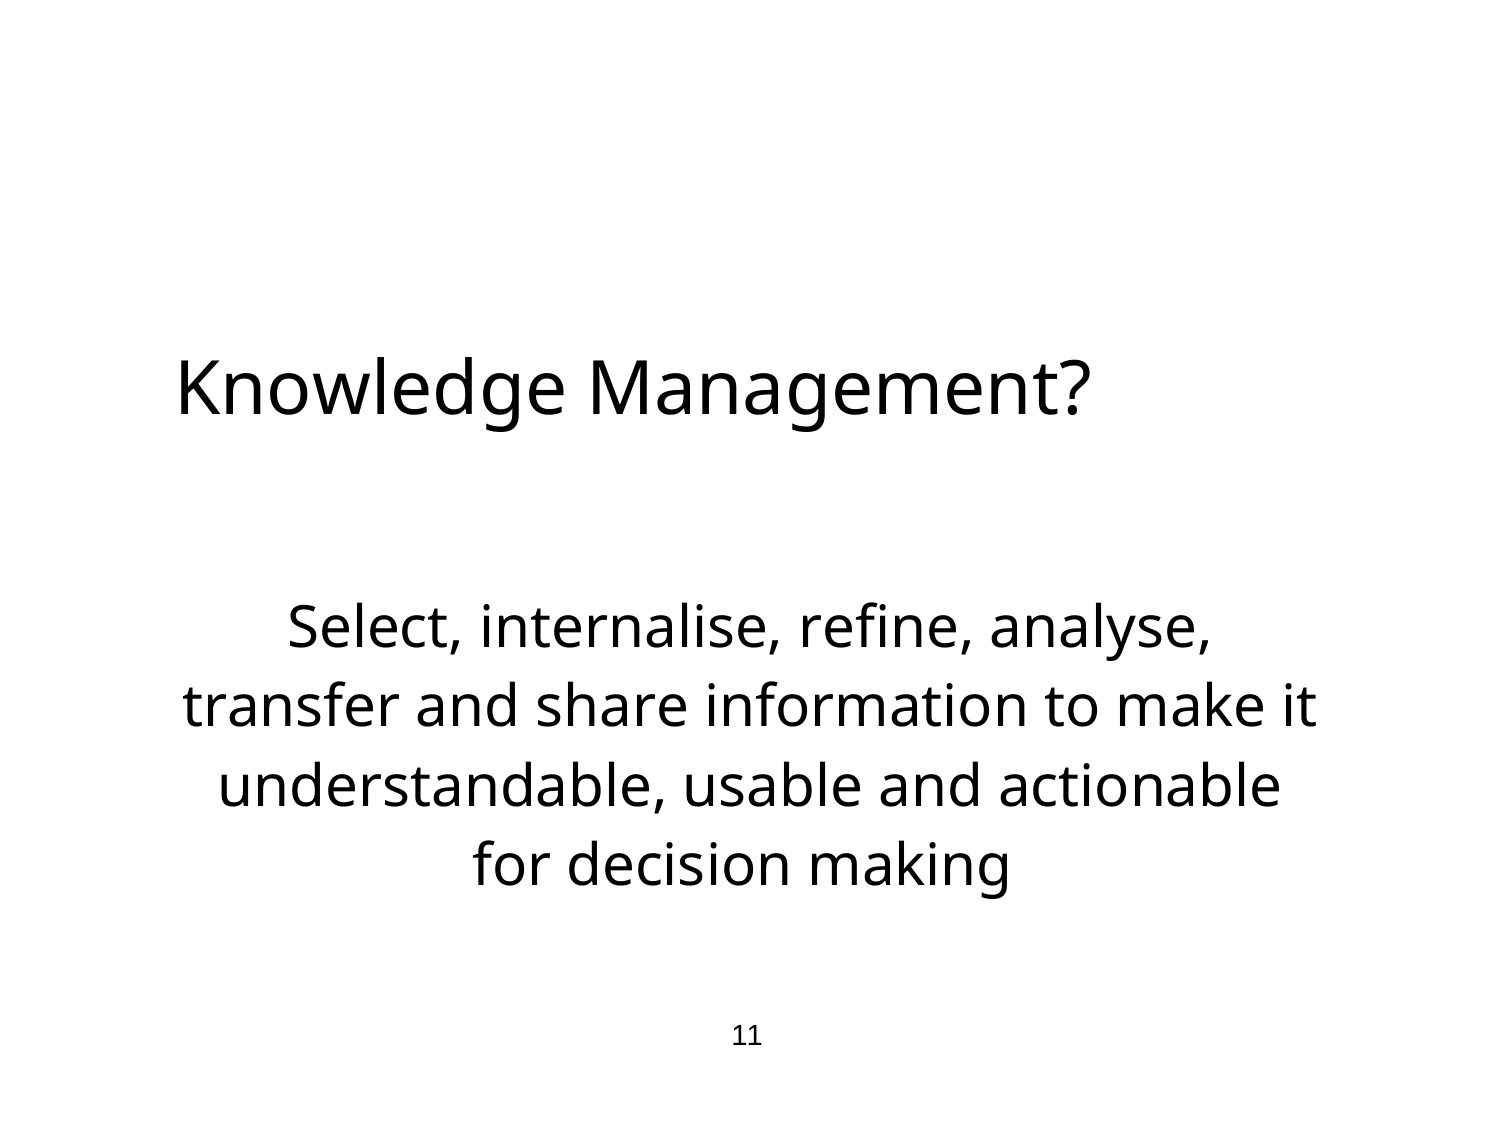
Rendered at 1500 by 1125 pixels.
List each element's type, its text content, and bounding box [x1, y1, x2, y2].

text_box Knowledge Management? Select, internalise, refine, analyse, transfer and share information to make it understandable, usable and actionable for decision making [159, 326, 1341, 1026]
